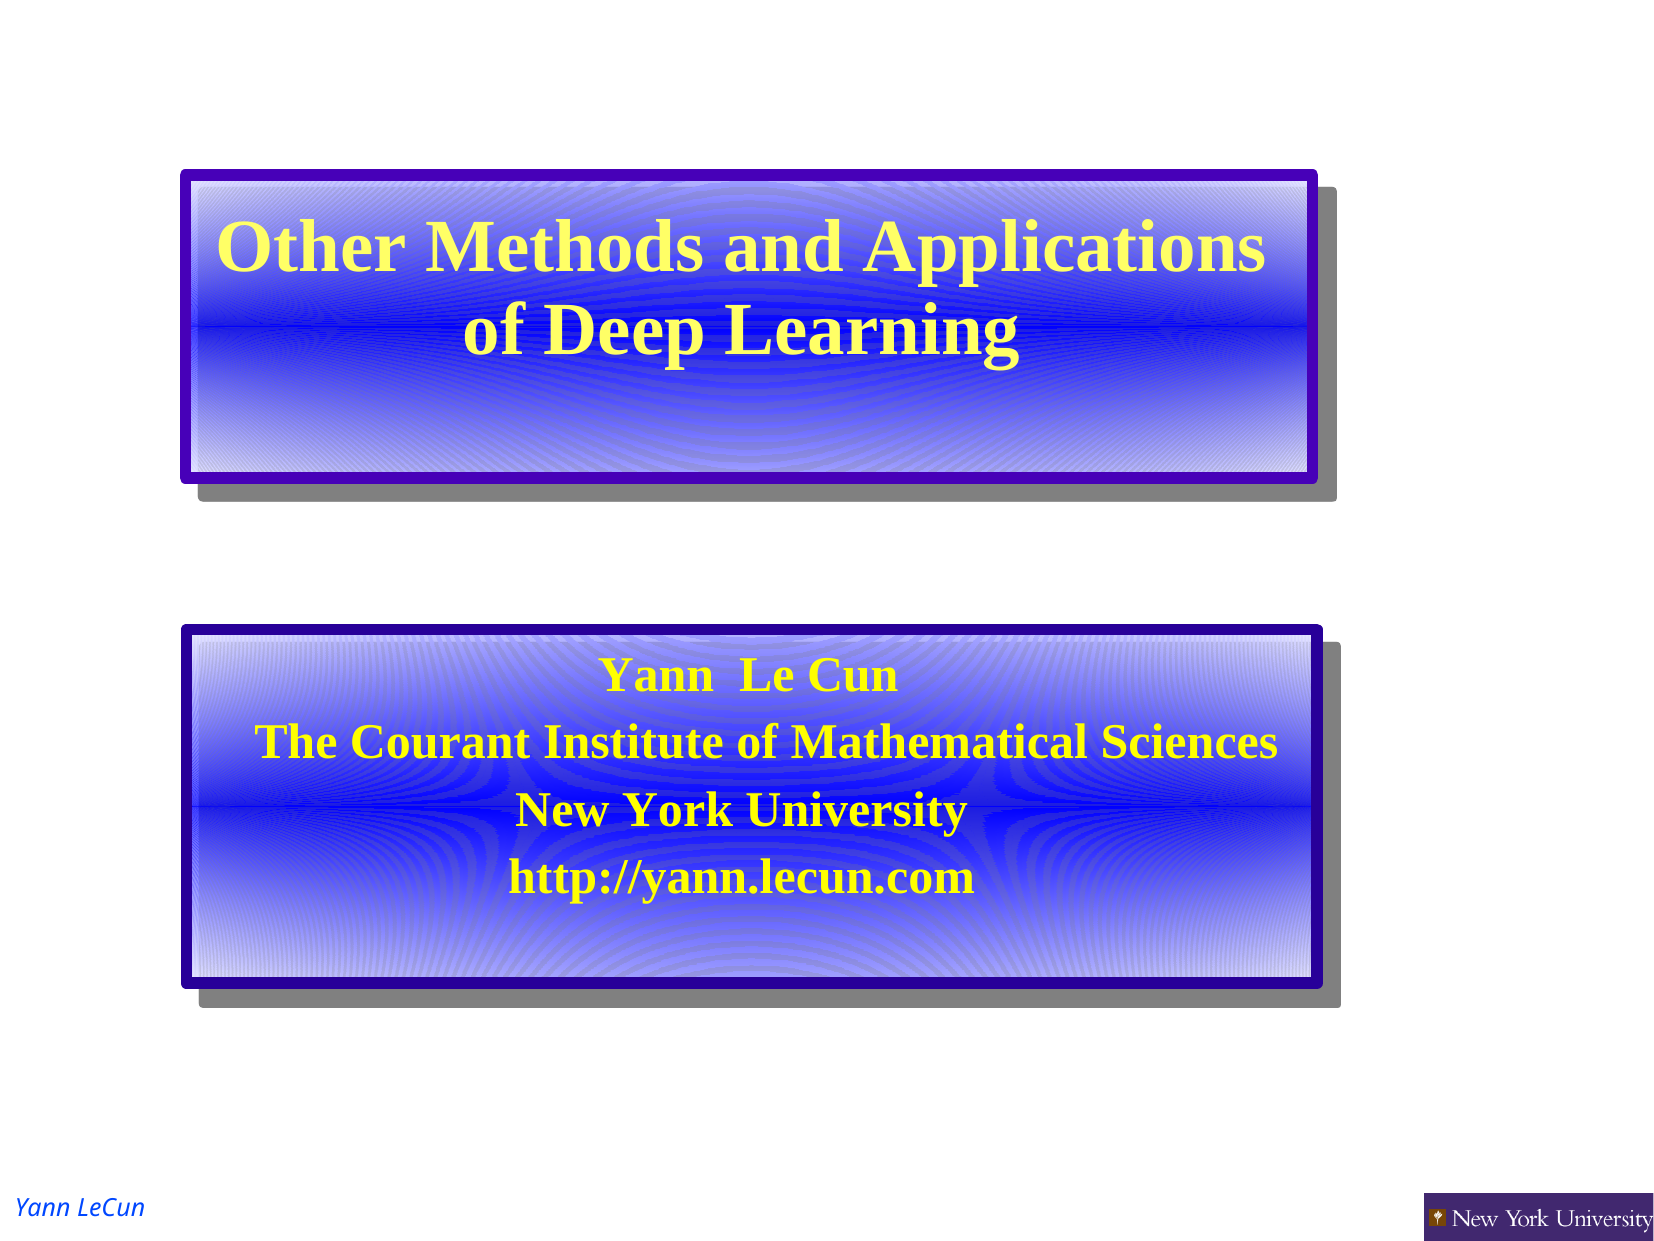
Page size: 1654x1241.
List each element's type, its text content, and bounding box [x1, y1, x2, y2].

text_box Yann Le Cun The Courant Institute of Mathematical Sciences New York University http://yann.lecun.com [186, 629, 1317, 984]
picture [1424, 1193, 1654, 1241]
text_box Other Methods and Applications of Deep Learning [185, 175, 1313, 478]
